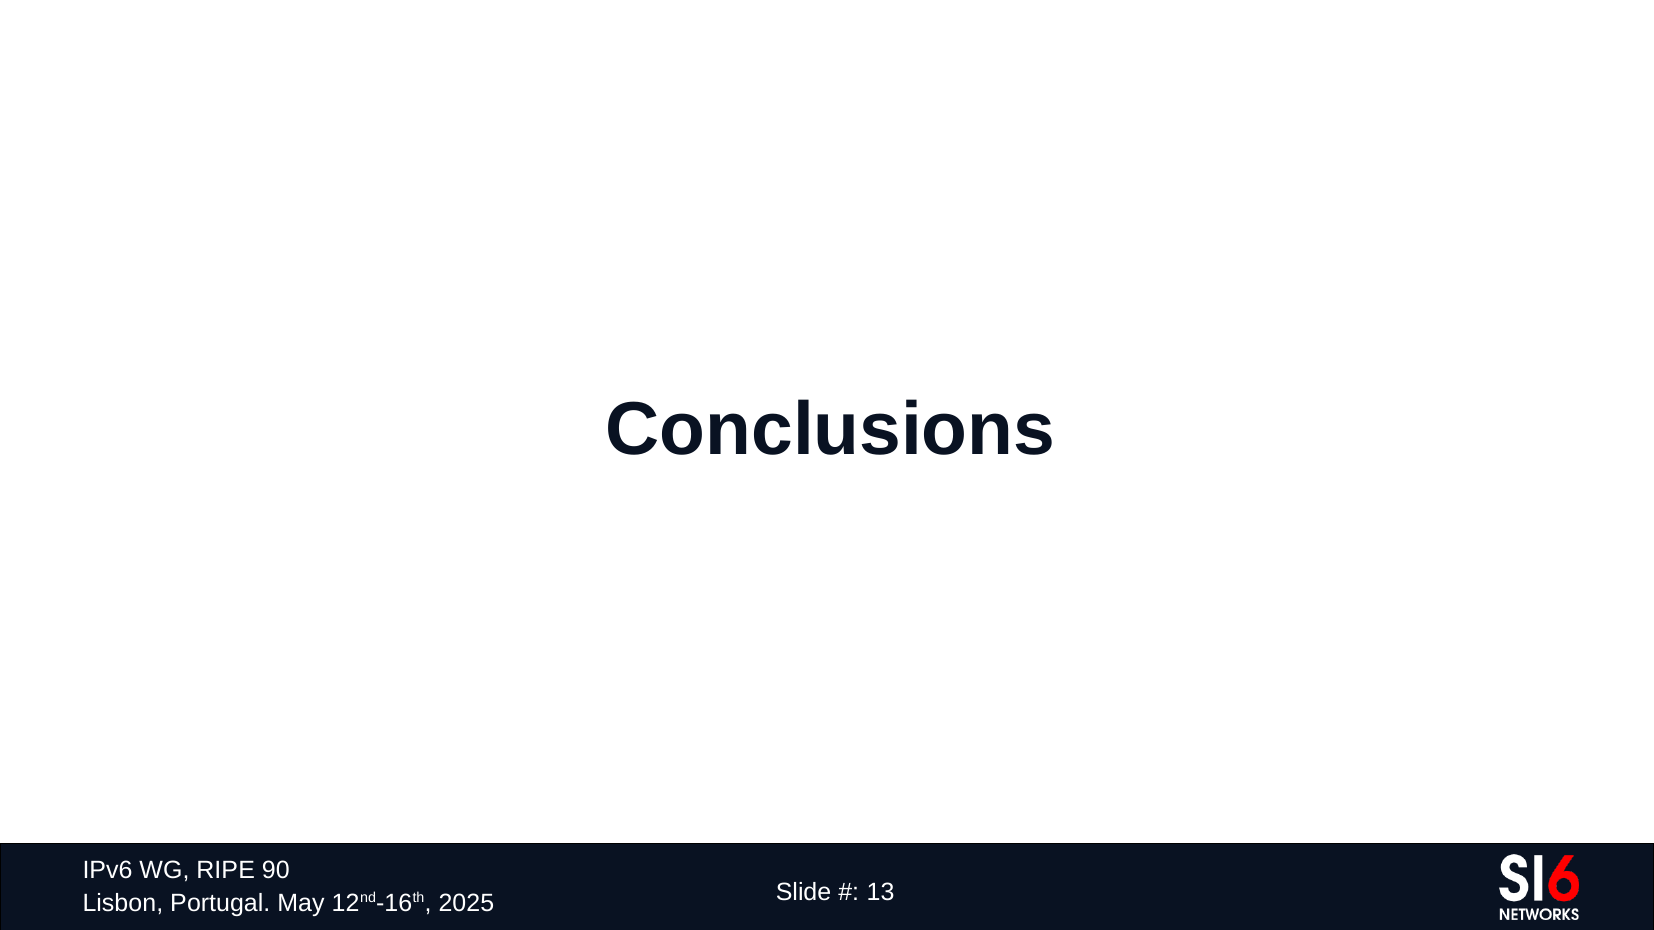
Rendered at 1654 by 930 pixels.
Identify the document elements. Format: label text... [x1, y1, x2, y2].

picture [1499, 854, 1579, 920]
title Conclusions [86, 350, 1575, 507]
